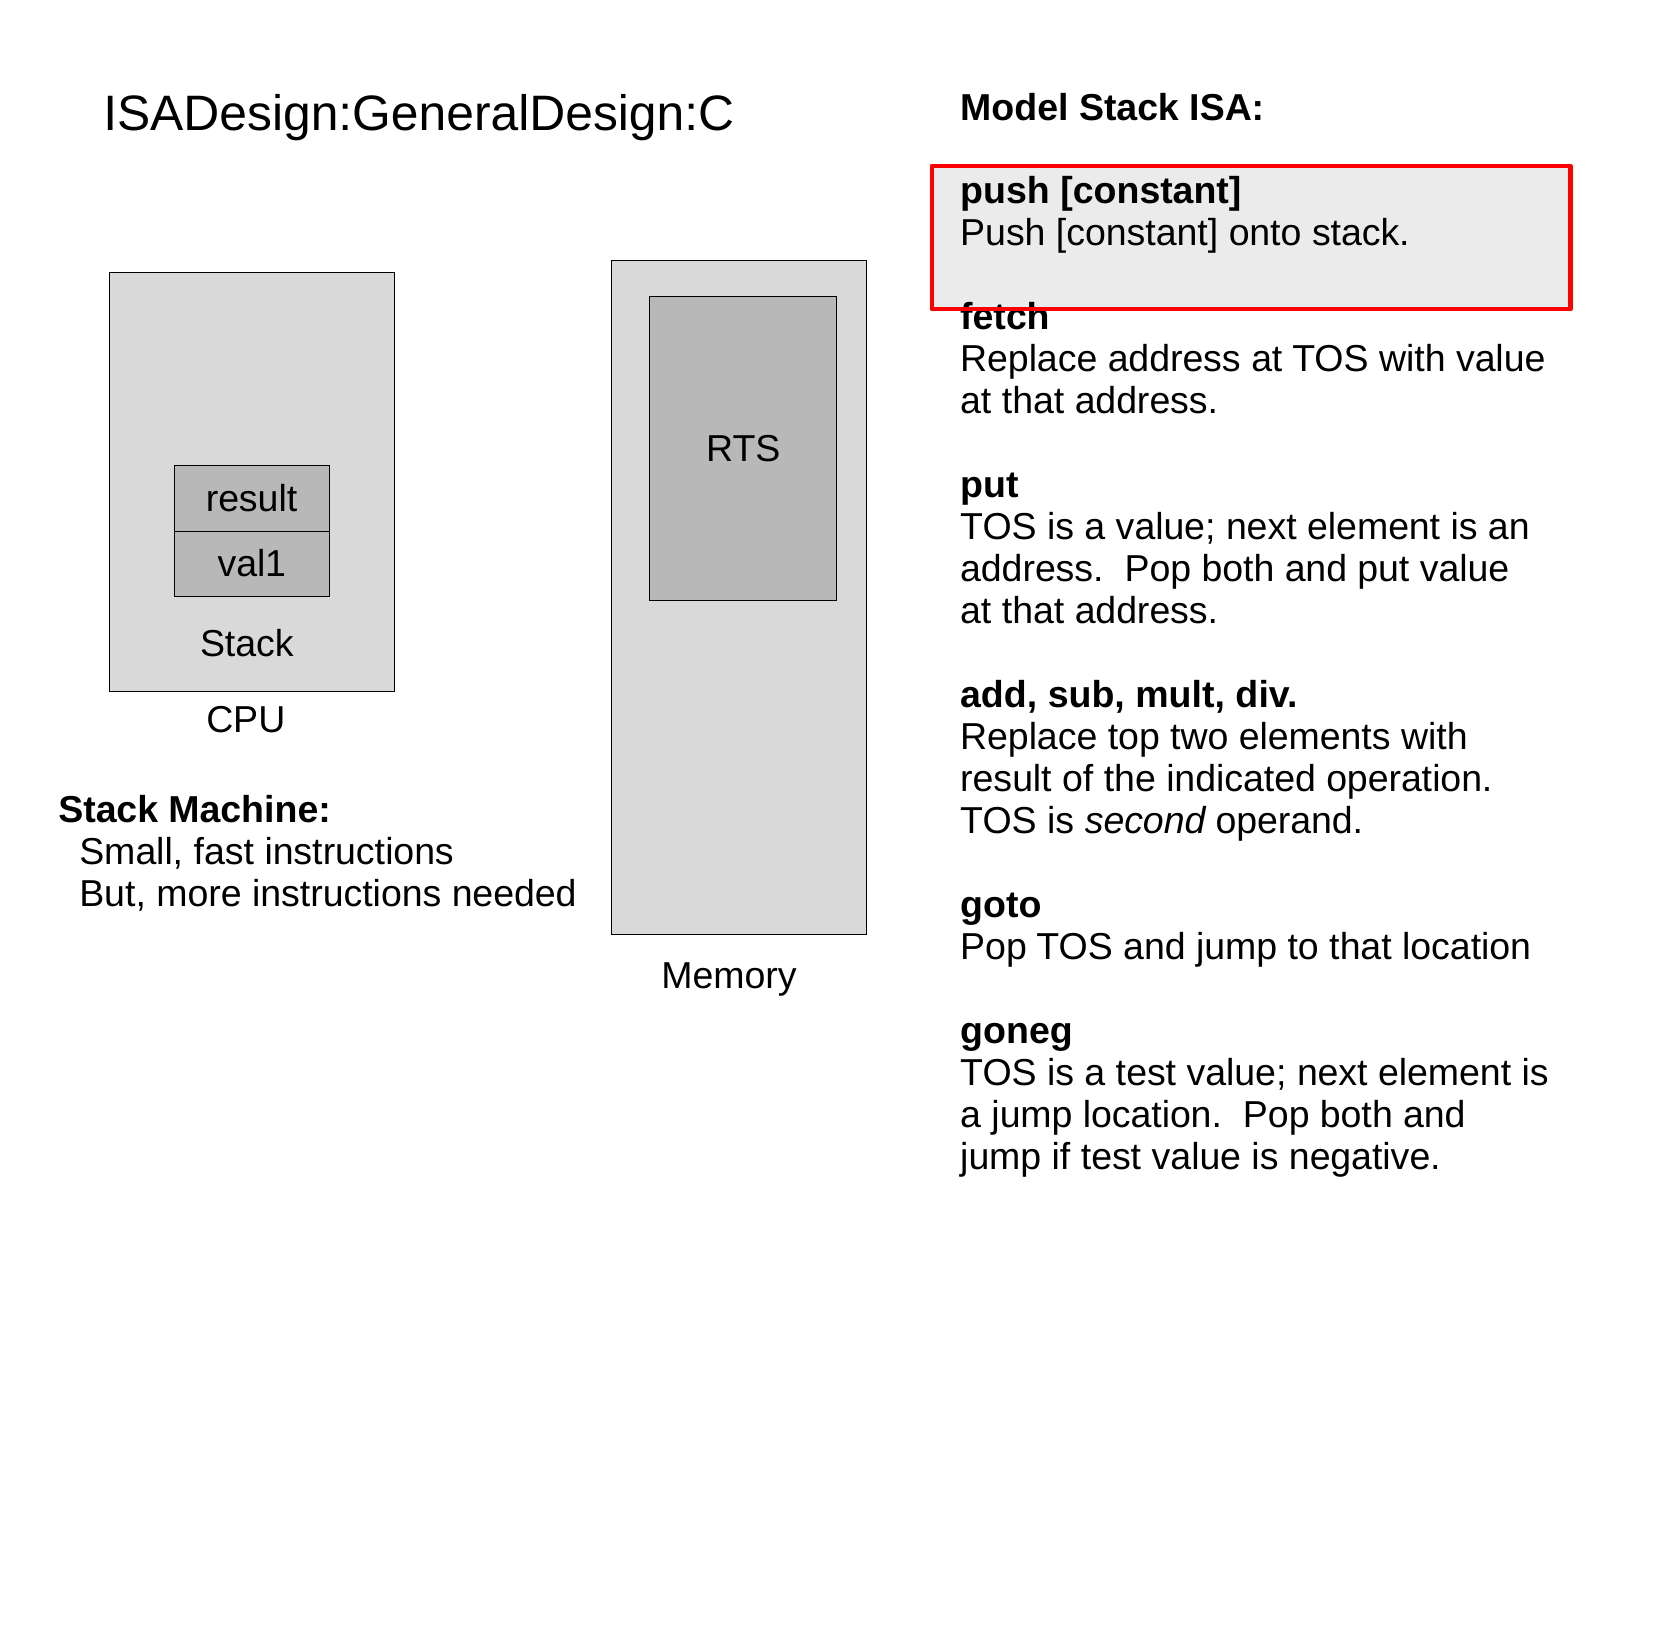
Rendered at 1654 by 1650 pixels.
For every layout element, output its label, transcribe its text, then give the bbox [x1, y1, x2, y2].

text_box Memory [646, 946, 812, 1004]
text_box Stack Machine: Small, fast instructions But, more instructions needed [43, 781, 592, 924]
text_box [109, 272, 395, 692]
text_box RTS [649, 296, 837, 601]
text_box val1 [174, 532, 330, 597]
text_box ISADesign:GeneralDesign:C [88, 78, 945, 166]
text_box [931, 165, 1571, 310]
text_box [611, 260, 867, 935]
text_box Stack [185, 615, 309, 673]
text_box Model Stack ISA: push [constant] Push [constant] onto stack. fetch Replace address at TOS with value at that address. put TOS is a value; next element is an address. Pop both and put value at that address. add, sub, mult, div. Replace top two elements with result of the indicated operation. TOS is second operand. goto Pop TOS and jump to that location goneg TOS is a test value; next element is a jump location. Pop both and jump if test value is negative. [945, 78, 1571, 165]
text_box Model Stack ISA: push [constant] Push [constant] onto stack. fetch Replace address at TOS with value at that address. put TOS is a value; next element is an address. Pop both and put value at that address. add, sub, mult, div. Replace top two elements with result of the indicated operation. TOS is second operand. goto Pop TOS and jump to that location goneg TOS is a test value; next element is a jump location. Pop both and jump if test value is negative. [945, 310, 1571, 1288]
text_box result [174, 465, 330, 532]
text_box CPU [191, 691, 301, 749]
